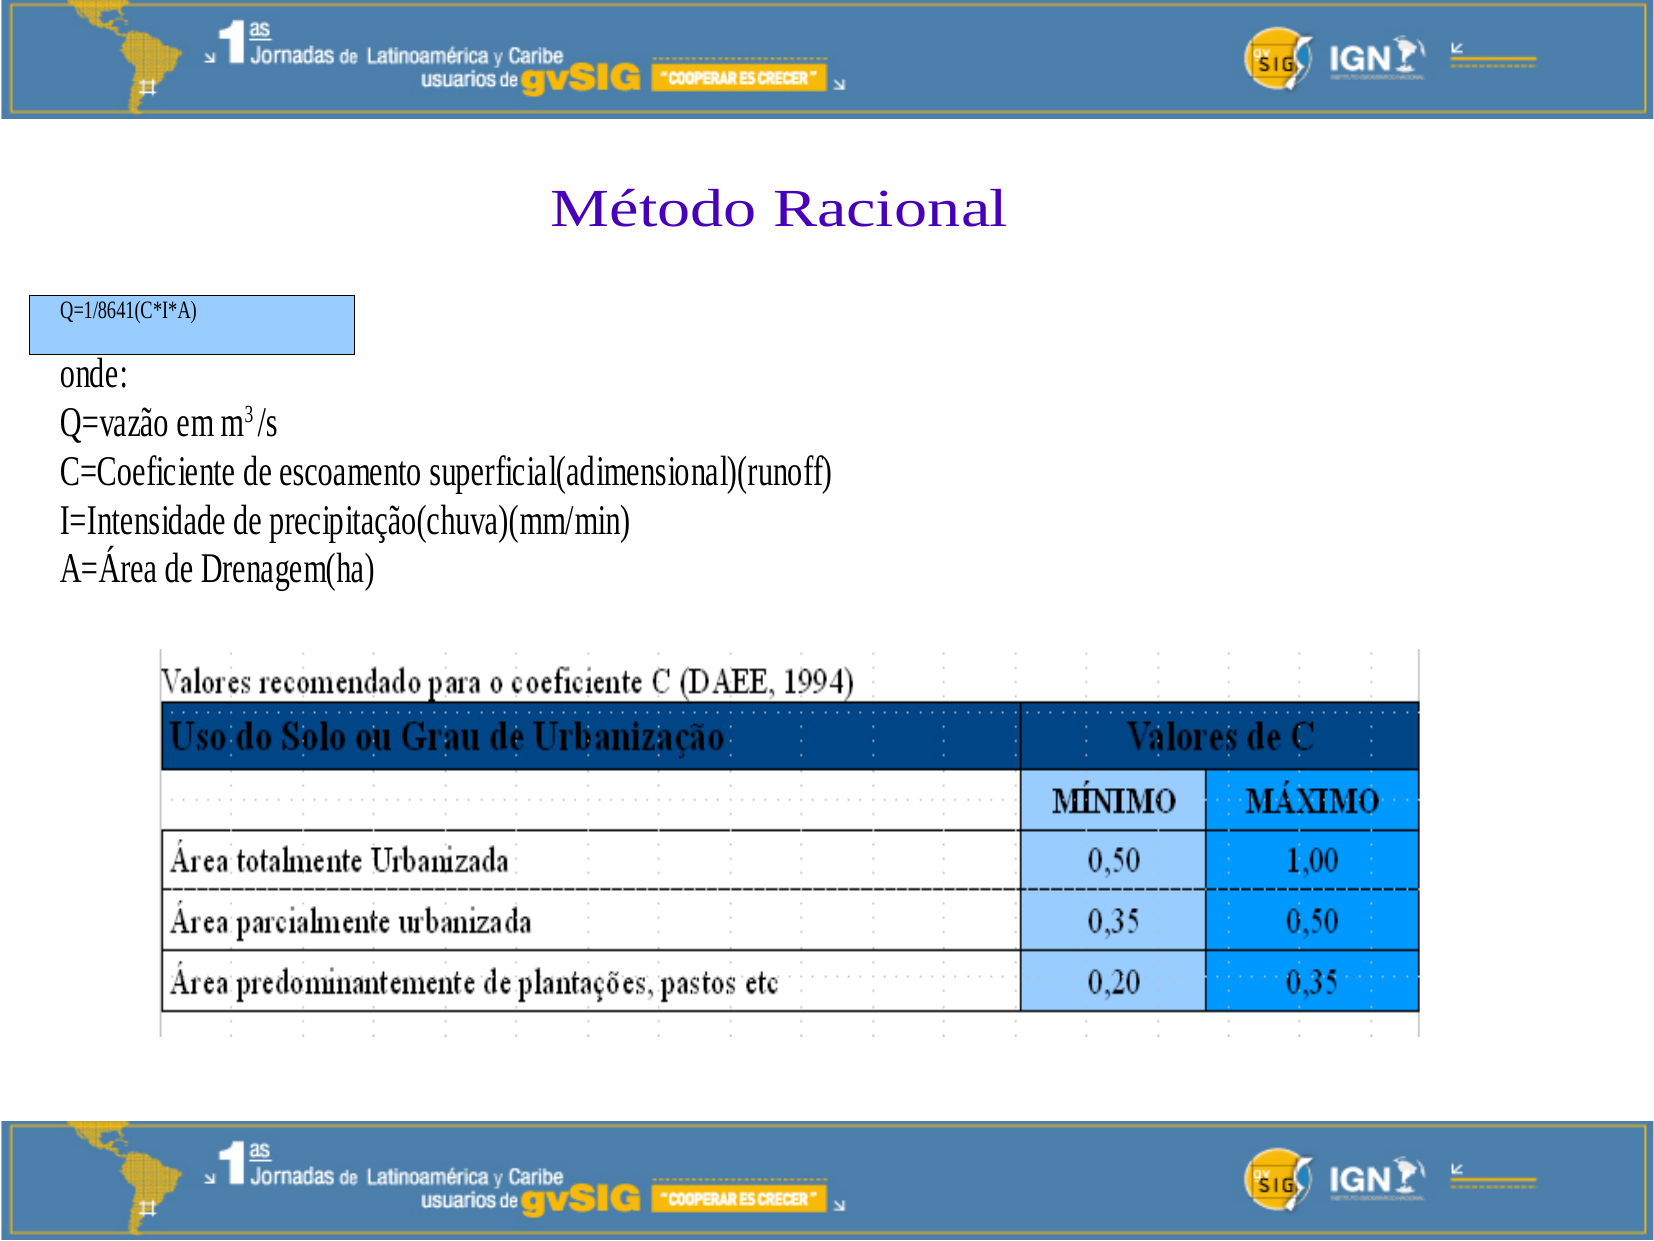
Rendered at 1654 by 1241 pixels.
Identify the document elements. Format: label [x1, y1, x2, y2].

chart [59, 177, 1509, 647]
picture [0, 0, 1654, 119]
picture [0, 1121, 1654, 1241]
picture [147, 649, 1438, 1037]
text_box [29, 295, 59, 355]
